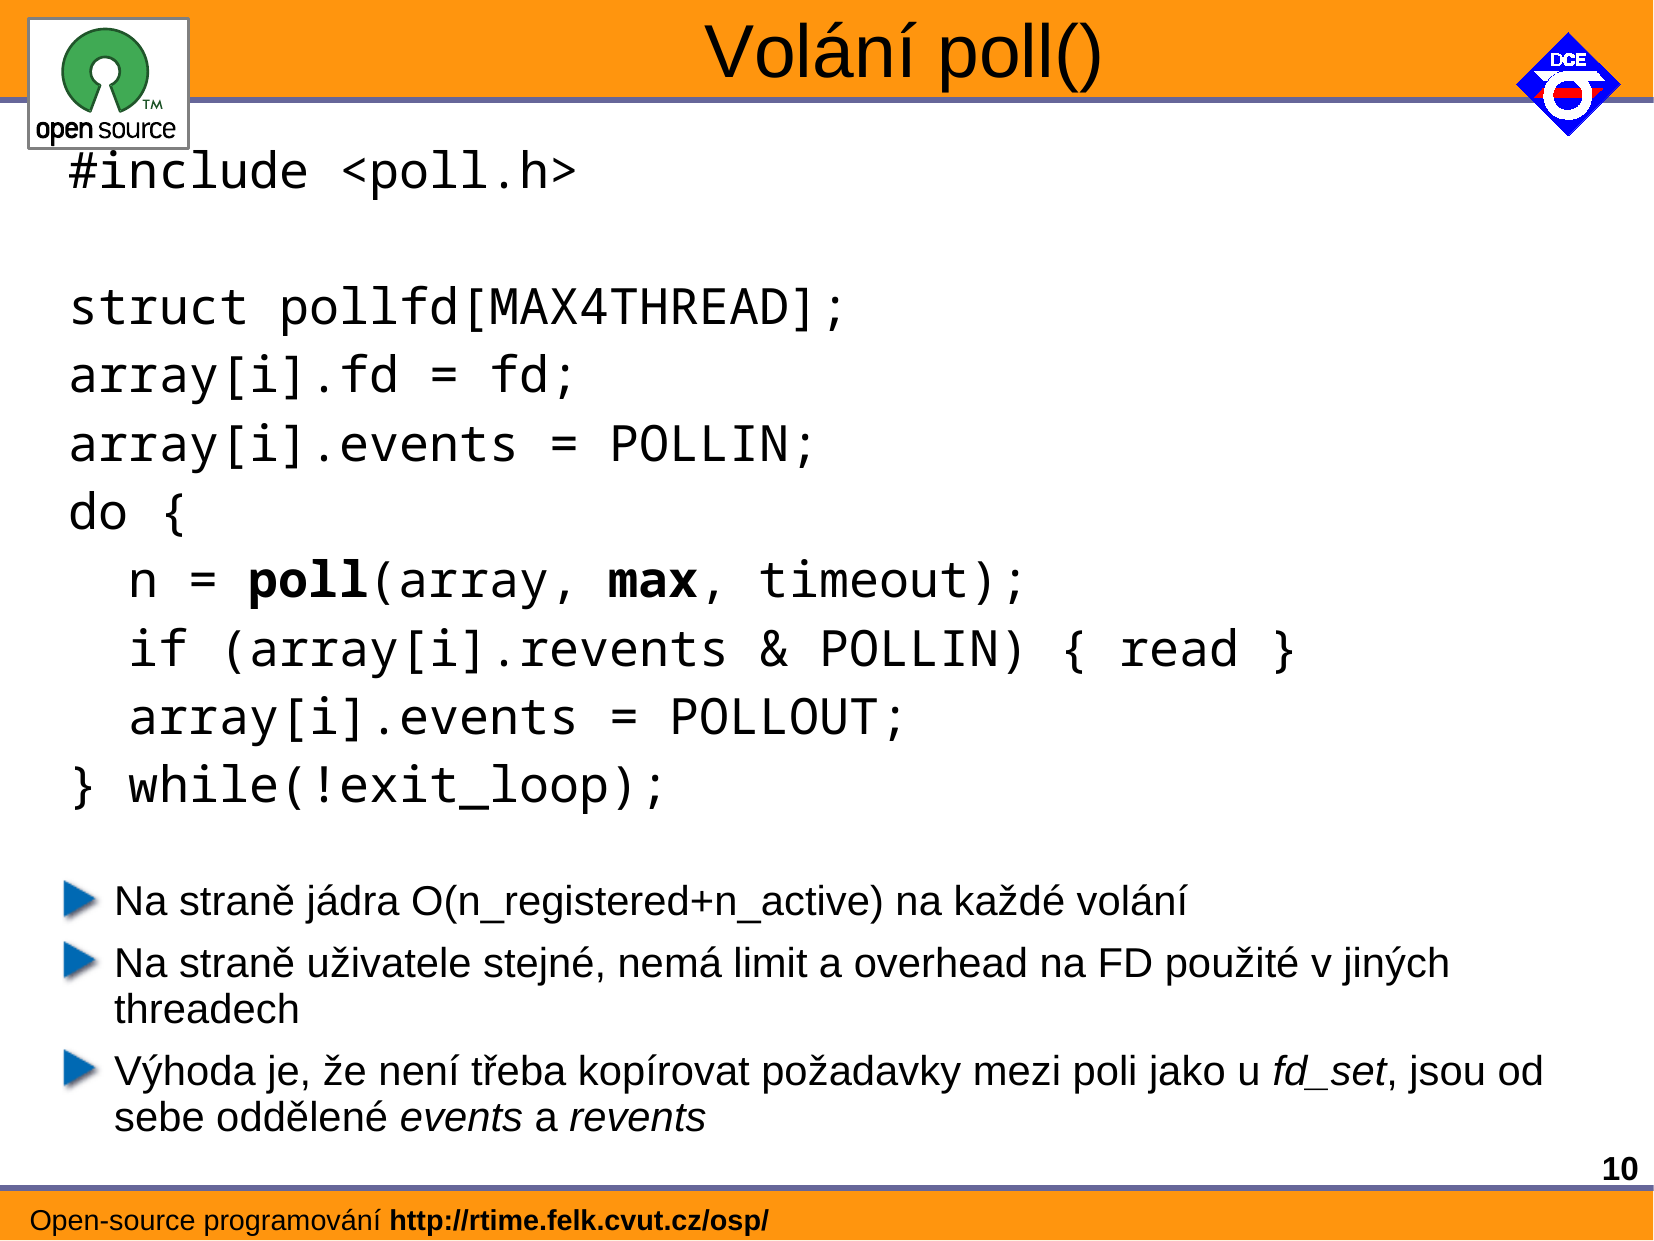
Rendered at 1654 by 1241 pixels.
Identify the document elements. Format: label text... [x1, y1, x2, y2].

list Na straně jádra O(n_registered+n_active) na každé volání Na straně uživatele stejné, nemá limit a overhead na FD použité v jiných threadech Výhoda je, že není třeba kopírovat požadavky mezi poli jako u fd_set, jsou od sebe oddělené events a revents [43, 878, 1606, 1171]
title Volání poll() [178, 4, 1631, 98]
subtitle #include <poll.h> struct pollfd[MAX4THREAD]; array[i].fd = fd; array[i].events = POLLIN; do { n = poll(array, max, timeout); if (array[i].revents & POLLIN) { read } array[i].events = POLLOUT; } while(!exit_loop); [68, 205, 1592, 815]
